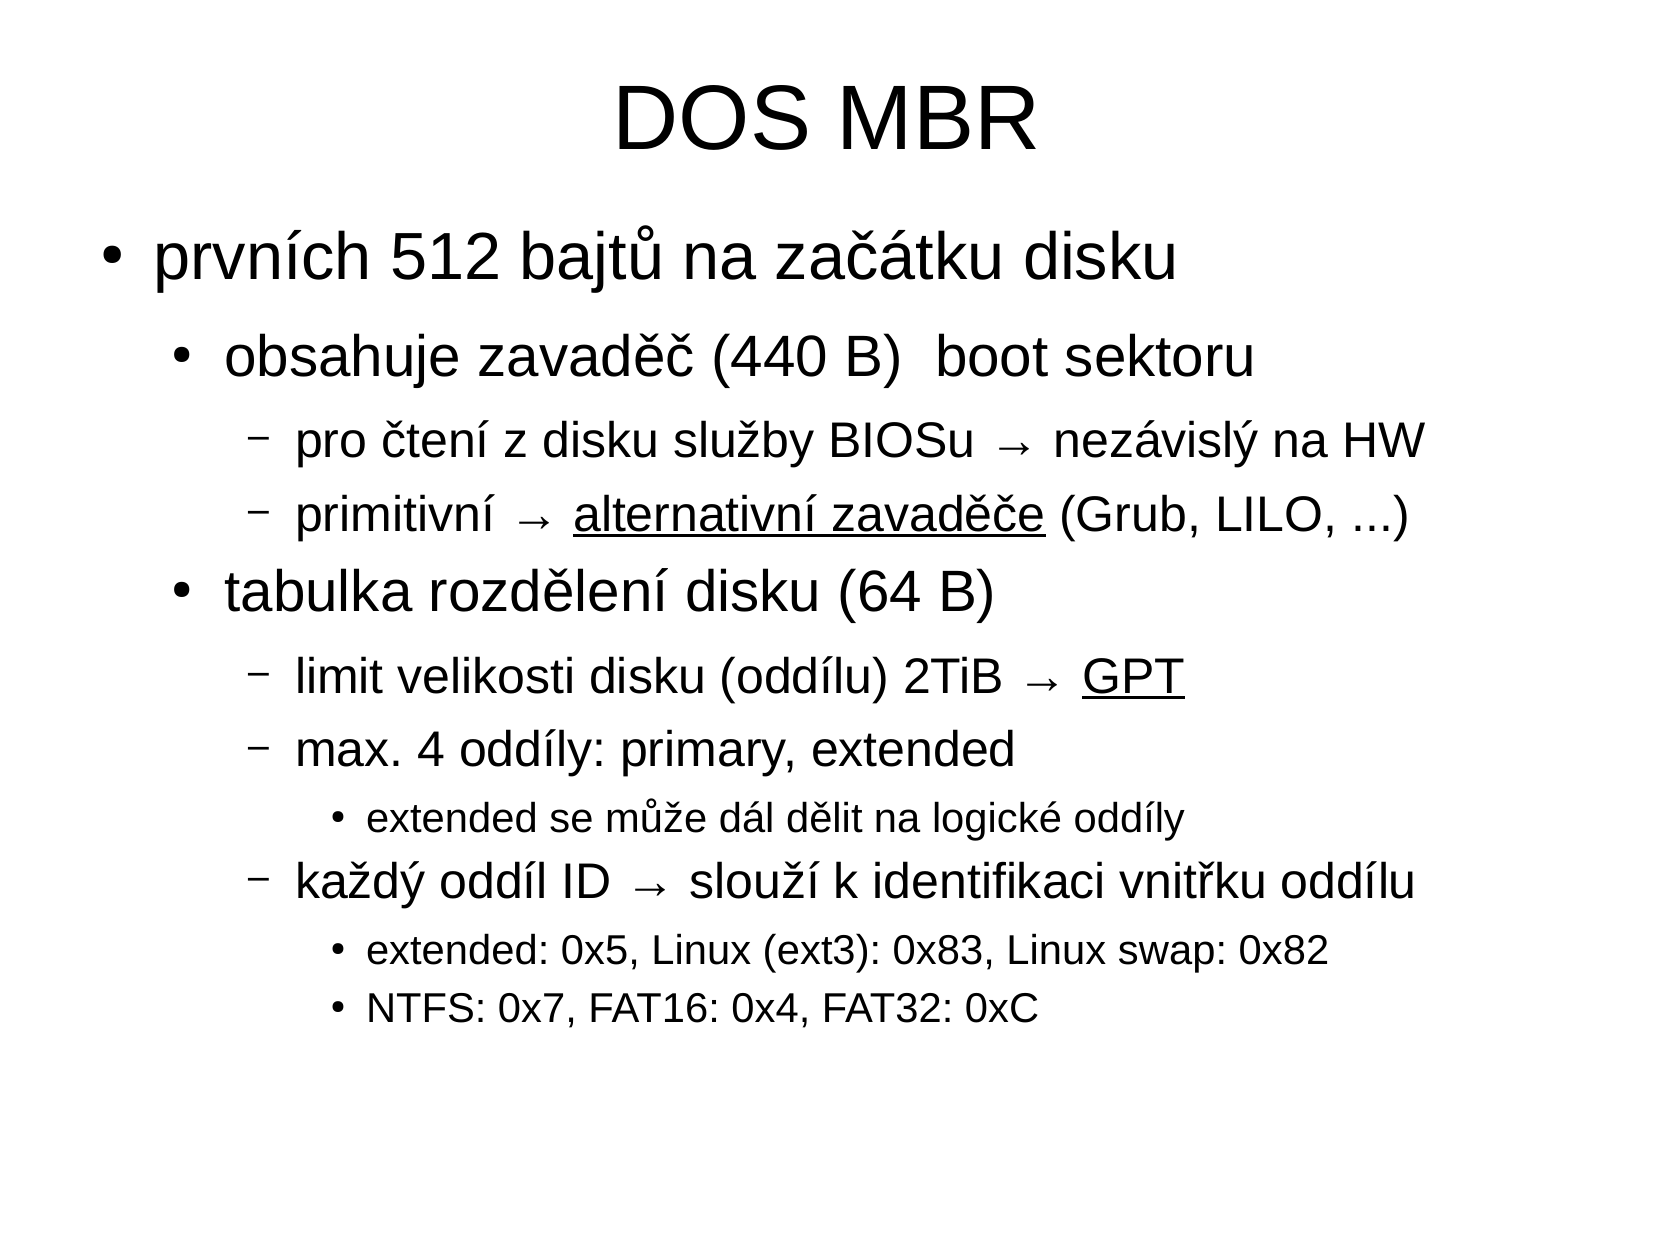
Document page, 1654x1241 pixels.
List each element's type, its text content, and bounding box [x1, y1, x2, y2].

list prvních 512 bajtů na začátku disku obsahuje zavaděč (440 B) boot sektoru pro čtení z disku služby BIOSu → nezávislý na HW primitivní → alternativní zavaděče (Grub, LILO, ...) tabulka rozdělení disku (64 B) limit velikosti disku (oddílu) 2TiB → GPT max. 4 oddíly: primary, extended extended se může dál dělit na logické oddíly každý oddíl ID → slouží k identifikaci vnitřku oddílu extended: 0x5, Linux (ext3): 0x83, Linux swap: 0x82 NTFS: 0x7, FAT16: 0x4, FAT32: 0xC [82, 219, 1571, 1032]
title DOS MBR [82, 21, 1571, 214]
